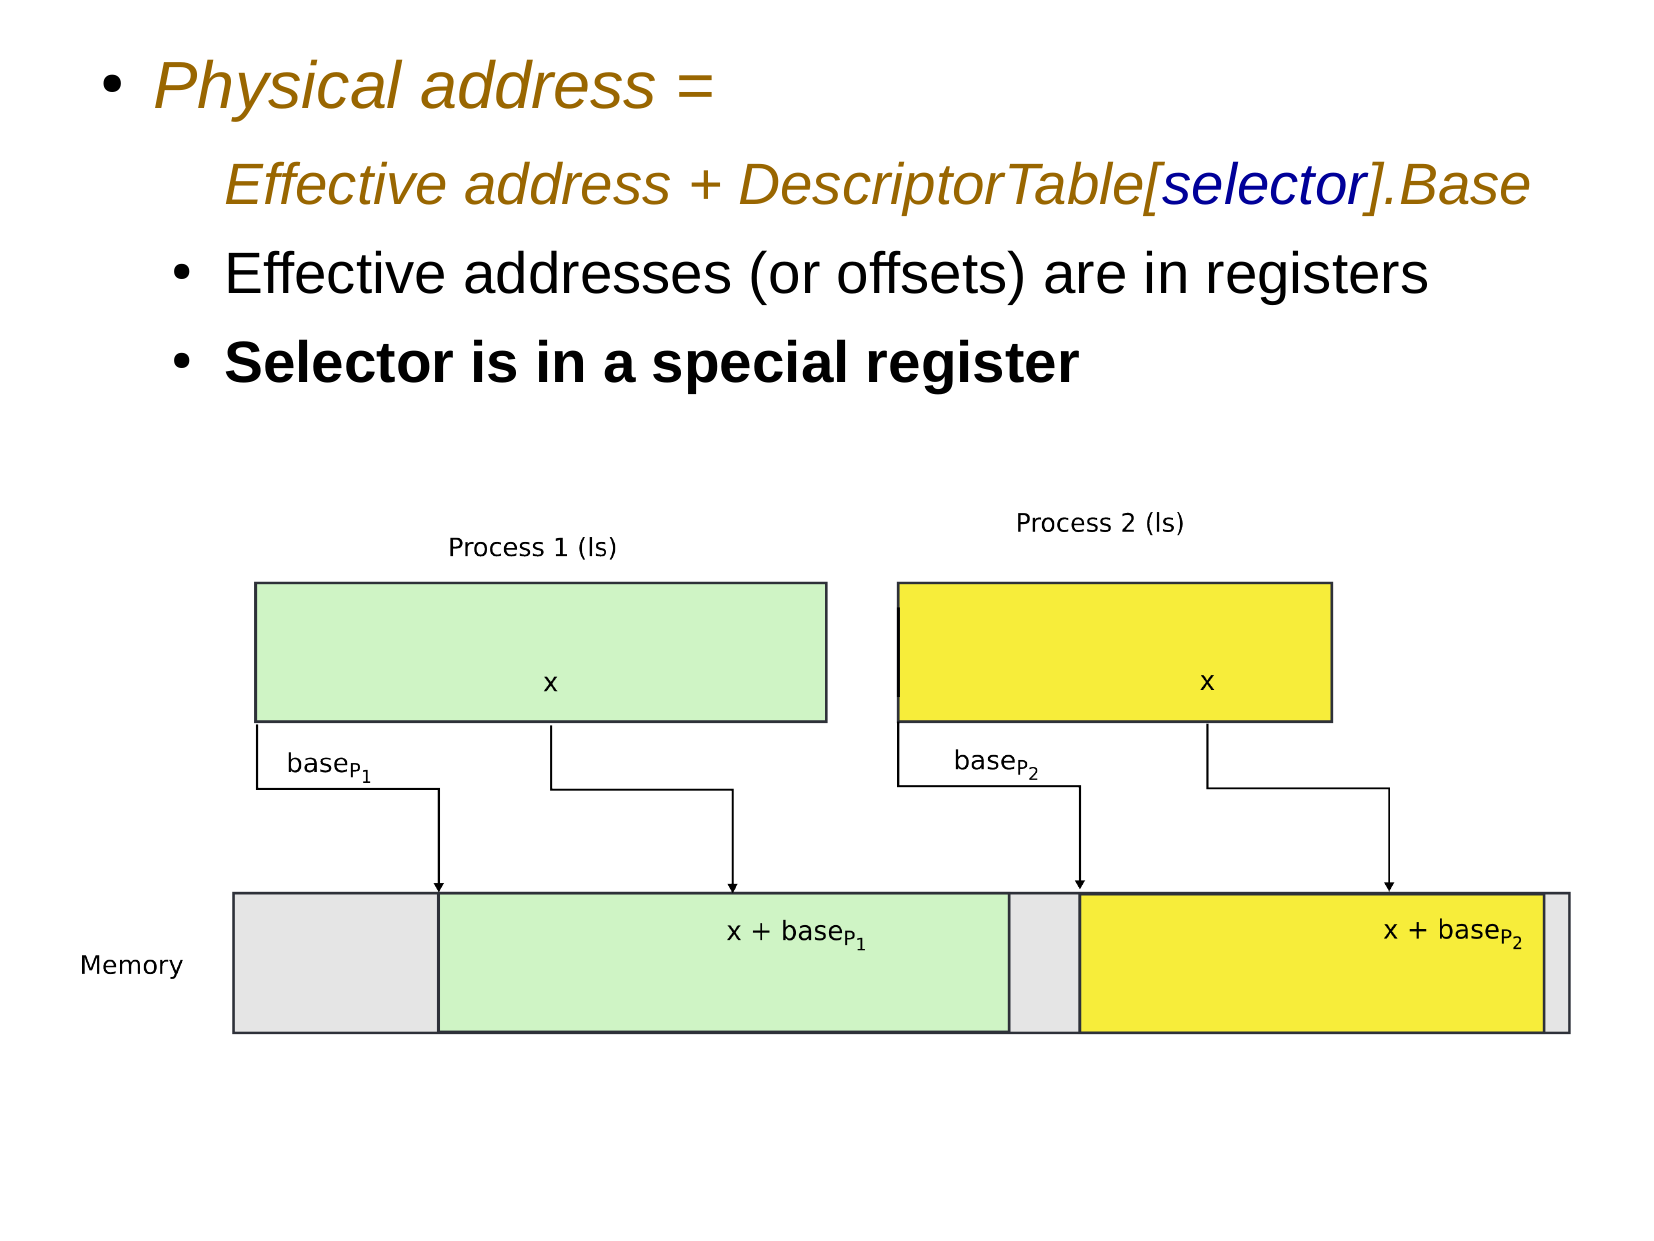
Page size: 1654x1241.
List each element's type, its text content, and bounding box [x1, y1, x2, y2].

picture [82, 768, 1571, 1035]
list Physical address = Effective address + DescriptorTable[selector].Base Effective addresses (or offsets) are in registers Selector is in a special register [82, 48, 1613, 768]
